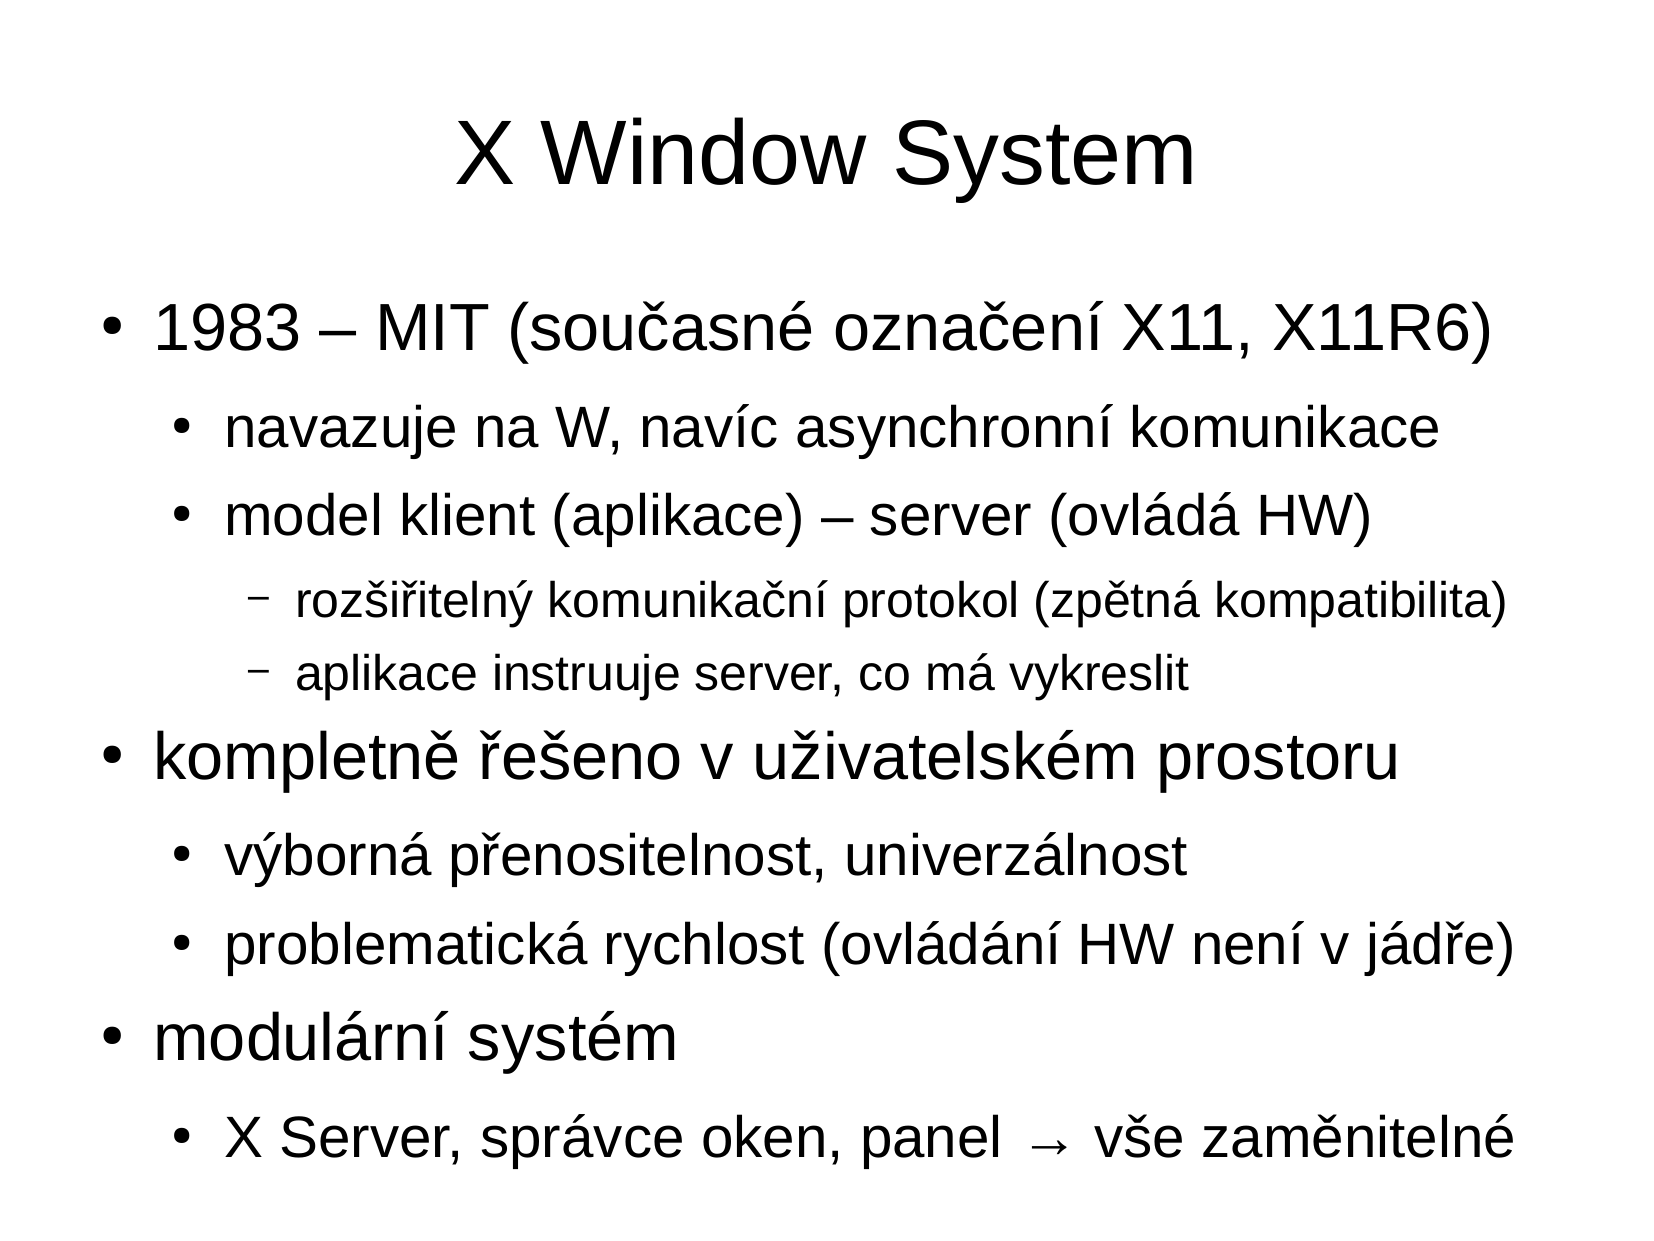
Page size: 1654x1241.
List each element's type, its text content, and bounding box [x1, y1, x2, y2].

title X Window System [82, 56, 1571, 250]
list 1983 – MIT (současné označení X11, X11R6) navazuje na W, navíc asynchronní komunikace model klient (aplikace) – server (ovládá HW) rozšiřitelný komunikační protokol (zpětná kompatibilita) aplikace instruuje server, co má vykreslit kompletně řešeno v uživatelském prostoru výborná přenositelnost, univerzálnost problematická rychlost (ovládání HW není v jádře) modulární systém X Server, správce oken, panel → vše zaměnitelné [82, 290, 1571, 1170]
